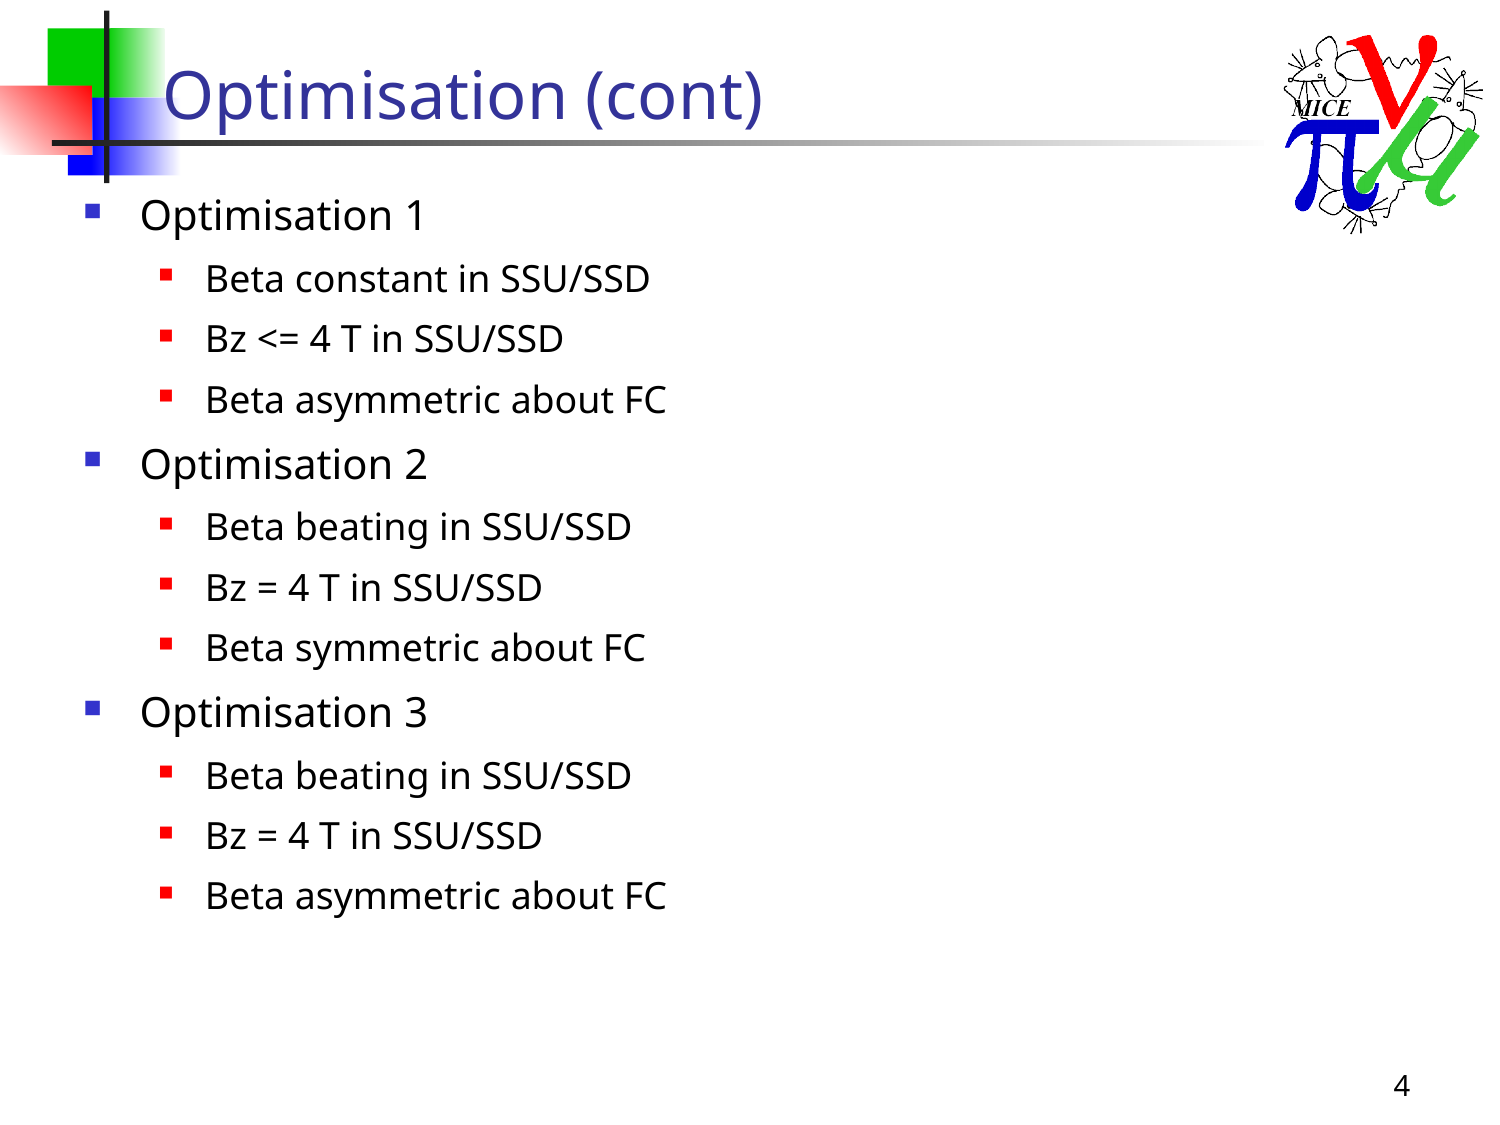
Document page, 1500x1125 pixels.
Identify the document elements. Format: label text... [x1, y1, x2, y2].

list Optimisation 1 Beta constant in SSU/SSD Bz <= 4 T in SSU/SSD Beta asymmetric about FC Optimisation 2 Beta beating in SSU/SSD Bz = 4 T in SSU/SSD Beta symmetric about FC Optimisation 3 Beta beating in SSU/SSD Bz = 4 T in SSU/SSD Beta asymmetric about FC [83, 186, 1447, 839]
title Optimisation (cont) [162, 0, 1441, 186]
picture [1441, 5, 1500, 251]
